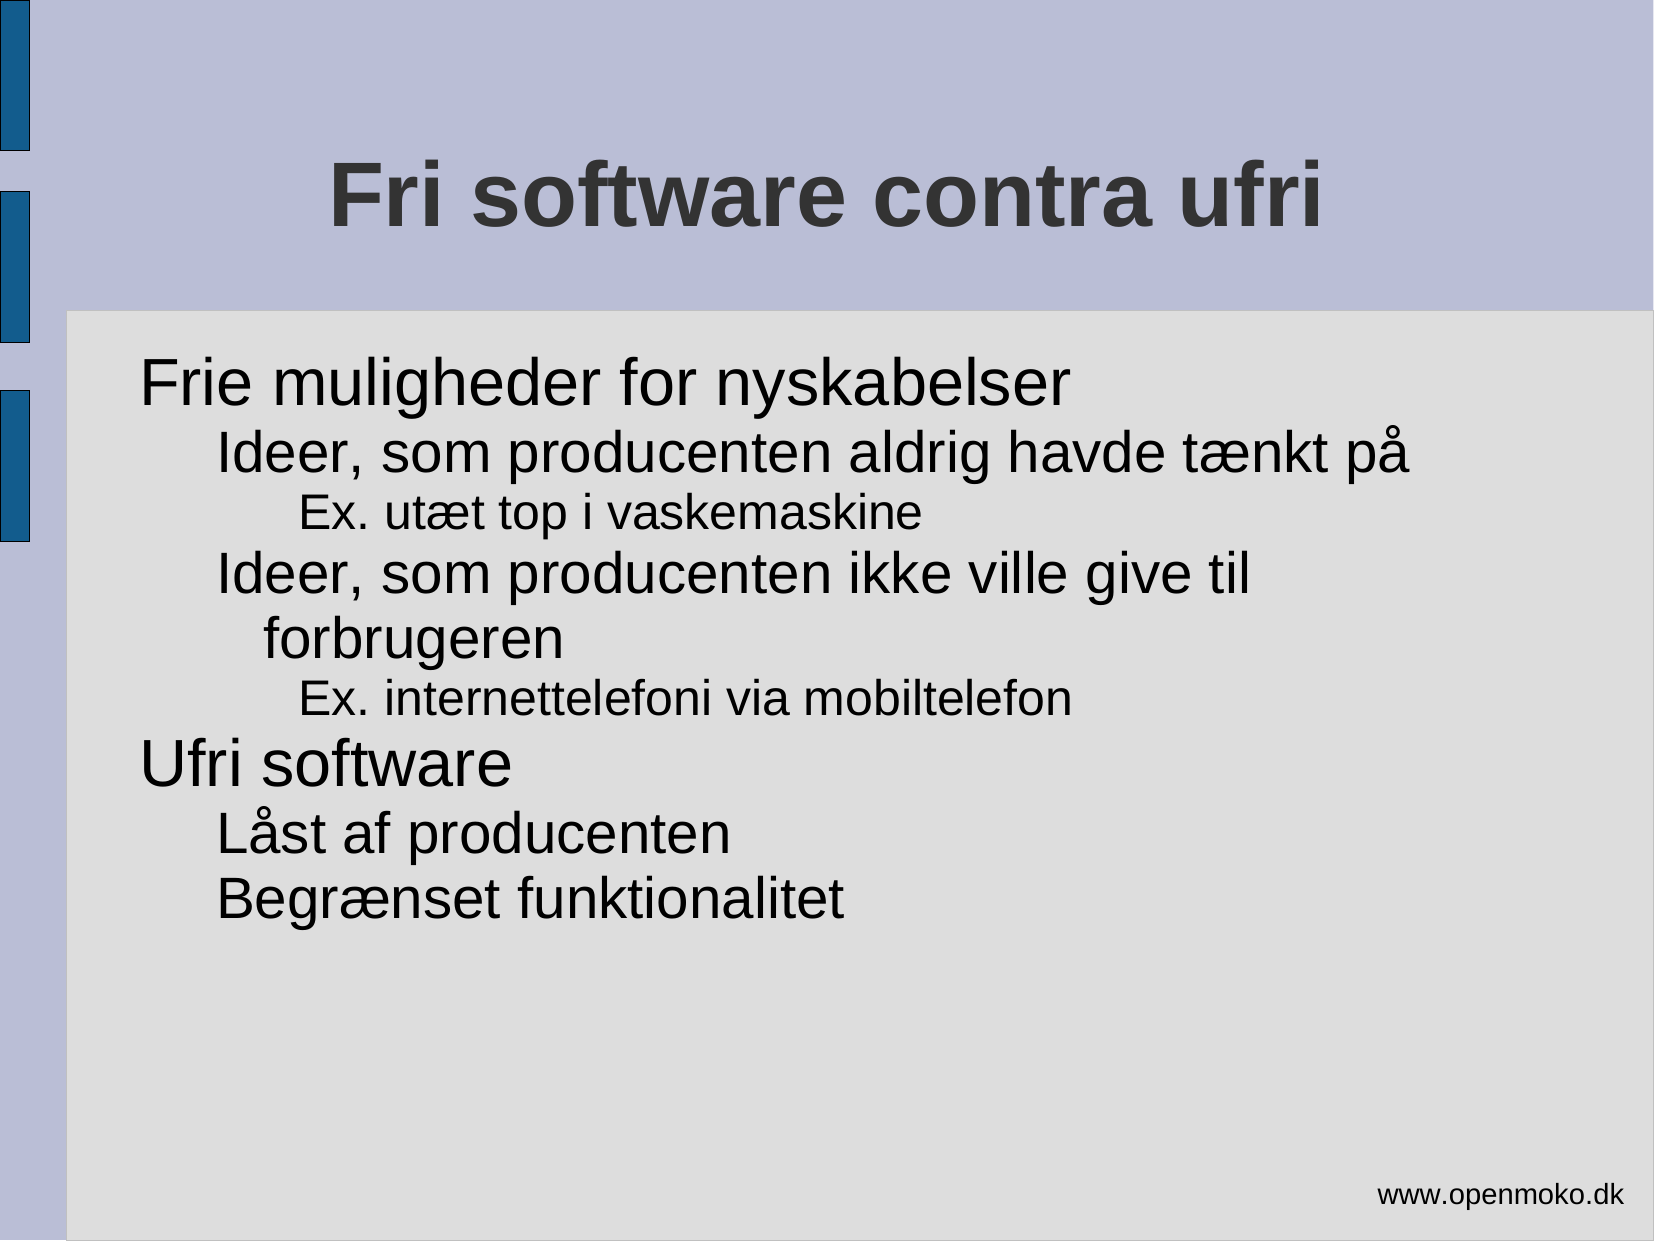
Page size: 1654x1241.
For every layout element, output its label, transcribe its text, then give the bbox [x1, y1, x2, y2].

title Fri software contra ufri [121, 91, 1534, 299]
list Frie muligheder for nyskabelser Ideer, som producenten aldrig havde tænkt på Ex. utæt top i vaskemaskine Ideer, som producenten ikke ville give til forbrugeren Ex. internettelefoni via mobiltelefon Ufri software Låst af producenten Begrænset funktionalitet [121, 344, 1534, 1127]
